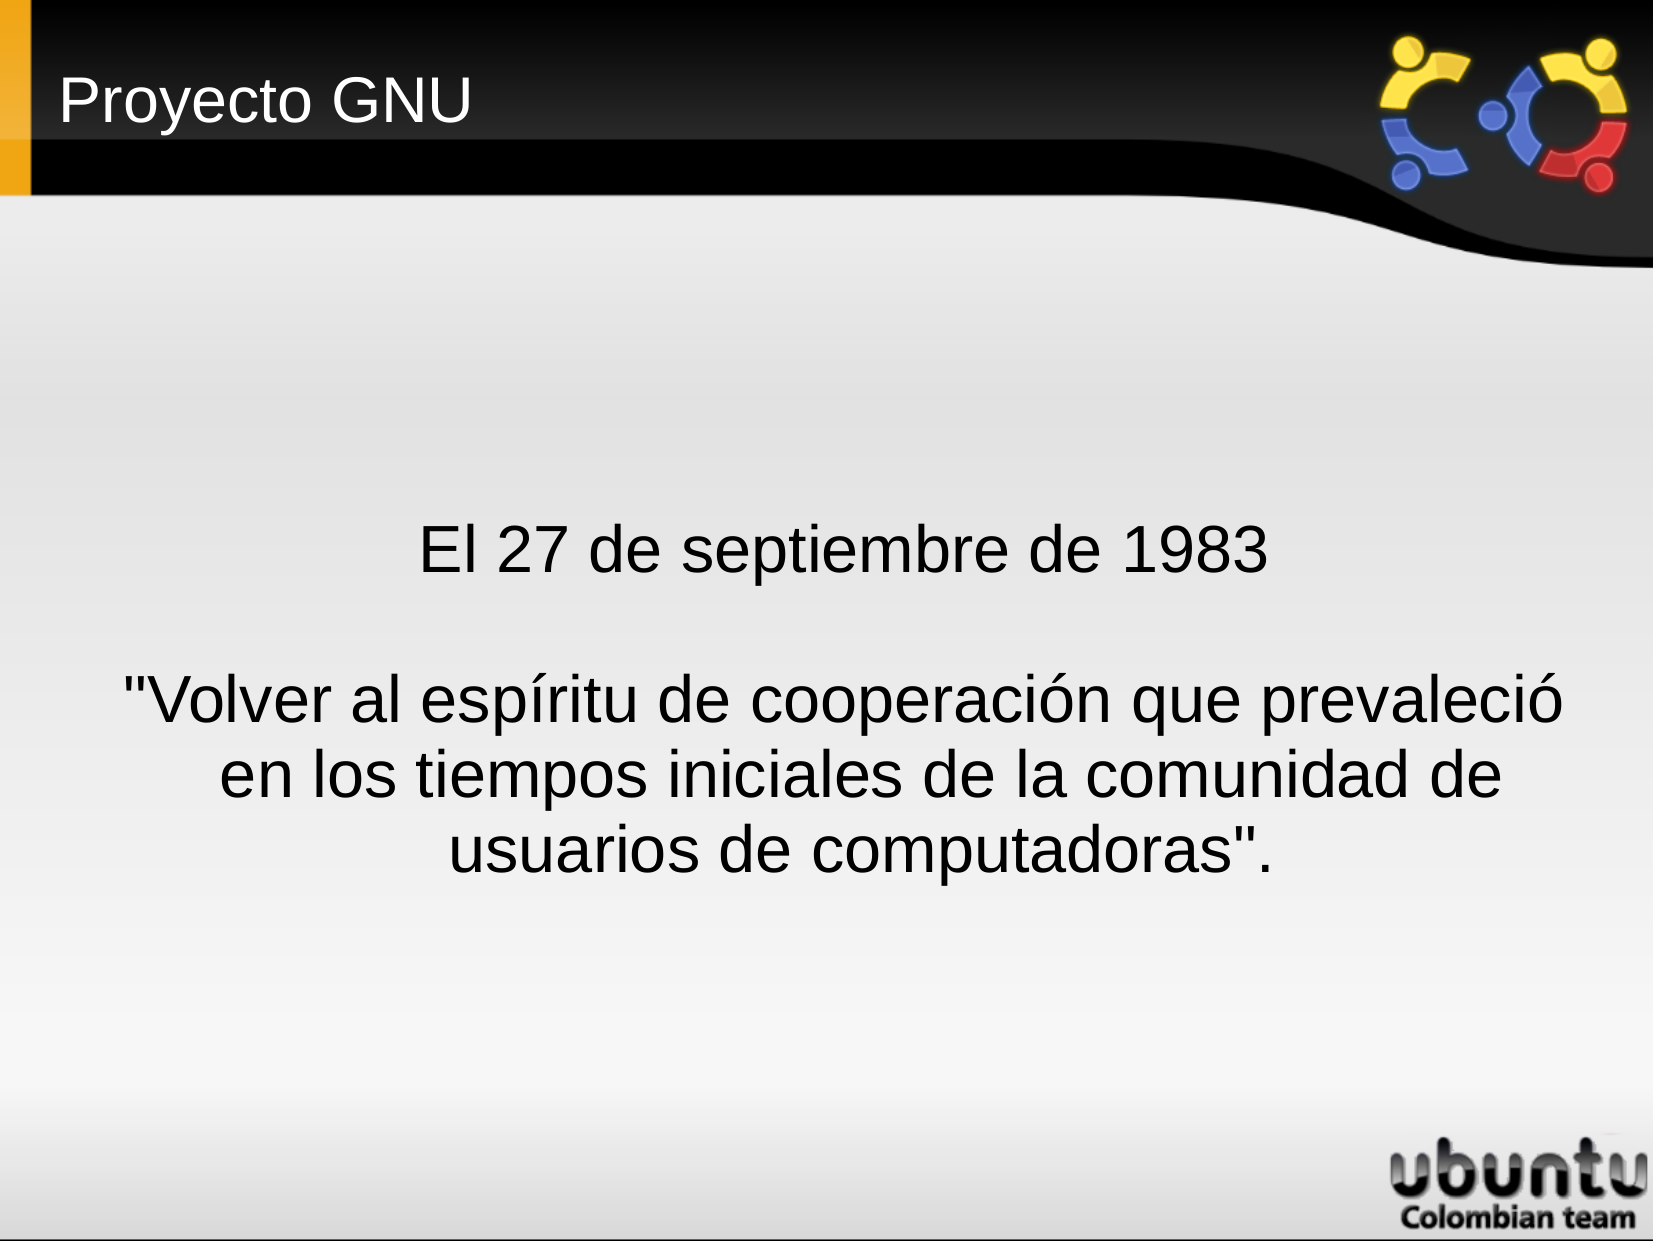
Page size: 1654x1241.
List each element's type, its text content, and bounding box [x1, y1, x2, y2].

subtitle El 27 de septiembre de 1983 "Volver al espíritu de cooperación que prevaleció en los tiempos iniciales de la comunidad de usuarios de computadoras". [82, 297, 1571, 1102]
title Proyecto GNU [59, 48, 1376, 153]
picture [0, 0, 1653, 1241]
